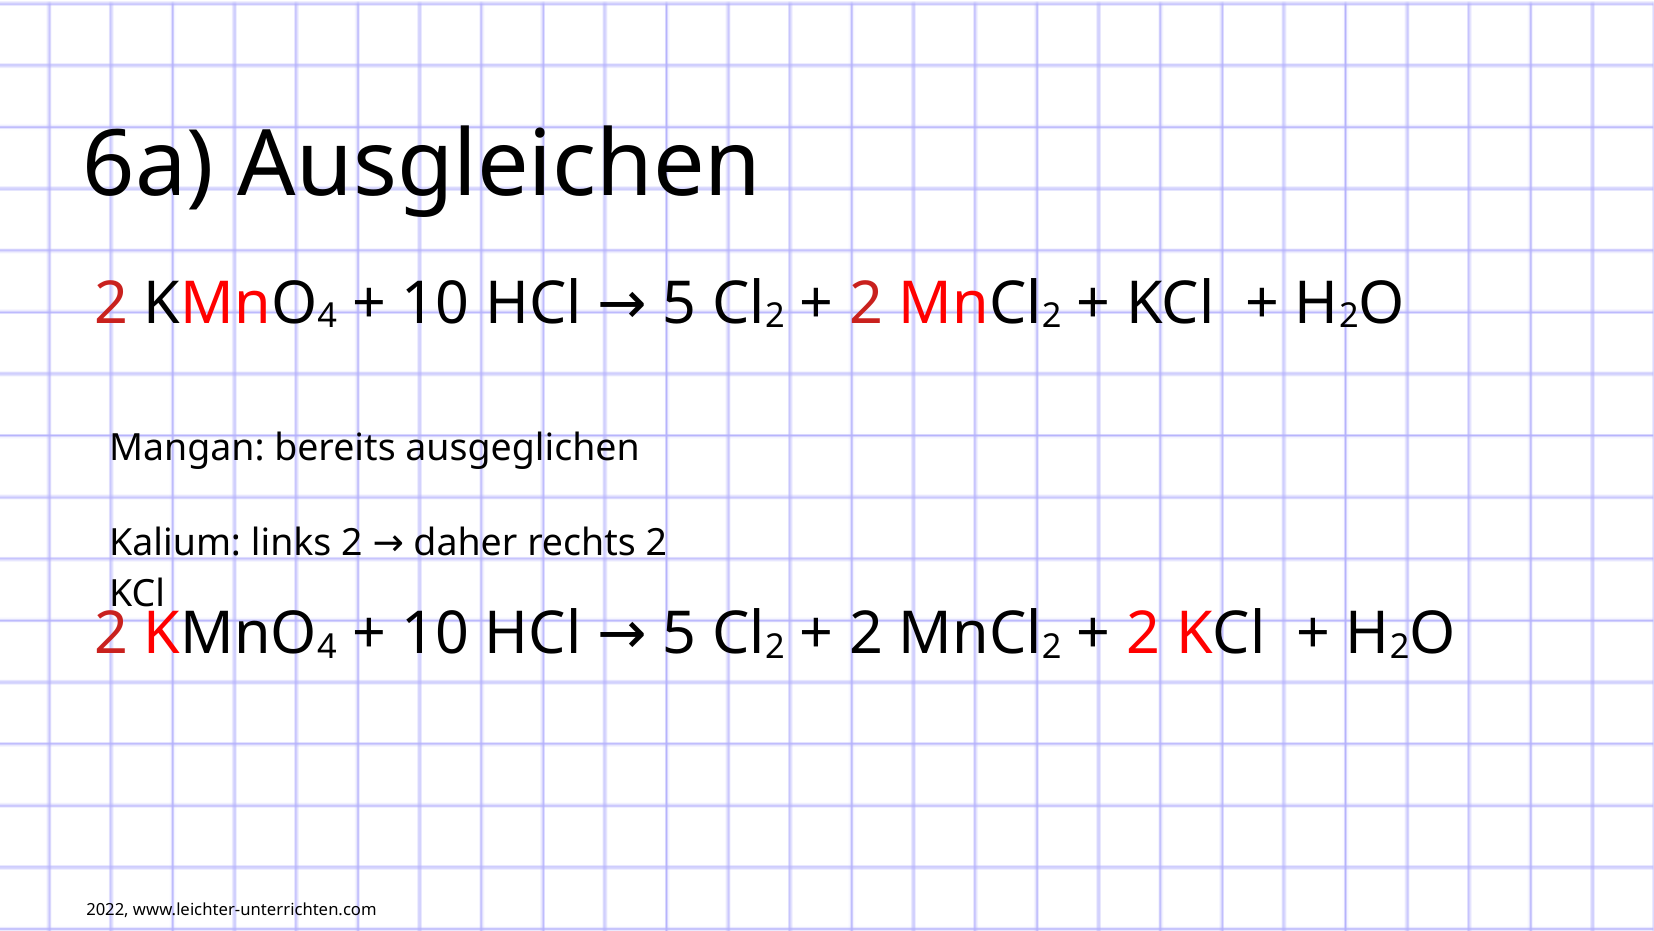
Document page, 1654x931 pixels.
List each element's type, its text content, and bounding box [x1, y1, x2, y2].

text_box Mangan: bereits ausgeglichen [94, 413, 709, 497]
title 6a) Ausgleichen [82, 82, 1571, 238]
picture [0, 0, 1654, 931]
list 2 KMnO4 + 10 HCl → 5 Cl2 + 2 MnCl2 + KCl + H2O [94, 259, 1607, 390]
list 2 KMnO4 + 10 HCl → 5 Cl2 + 2 MnCl2 + 2 KCl + H2O [94, 590, 1607, 721]
text_box Kalium: links 2 → daher rechts 2 KCl [94, 507, 709, 591]
